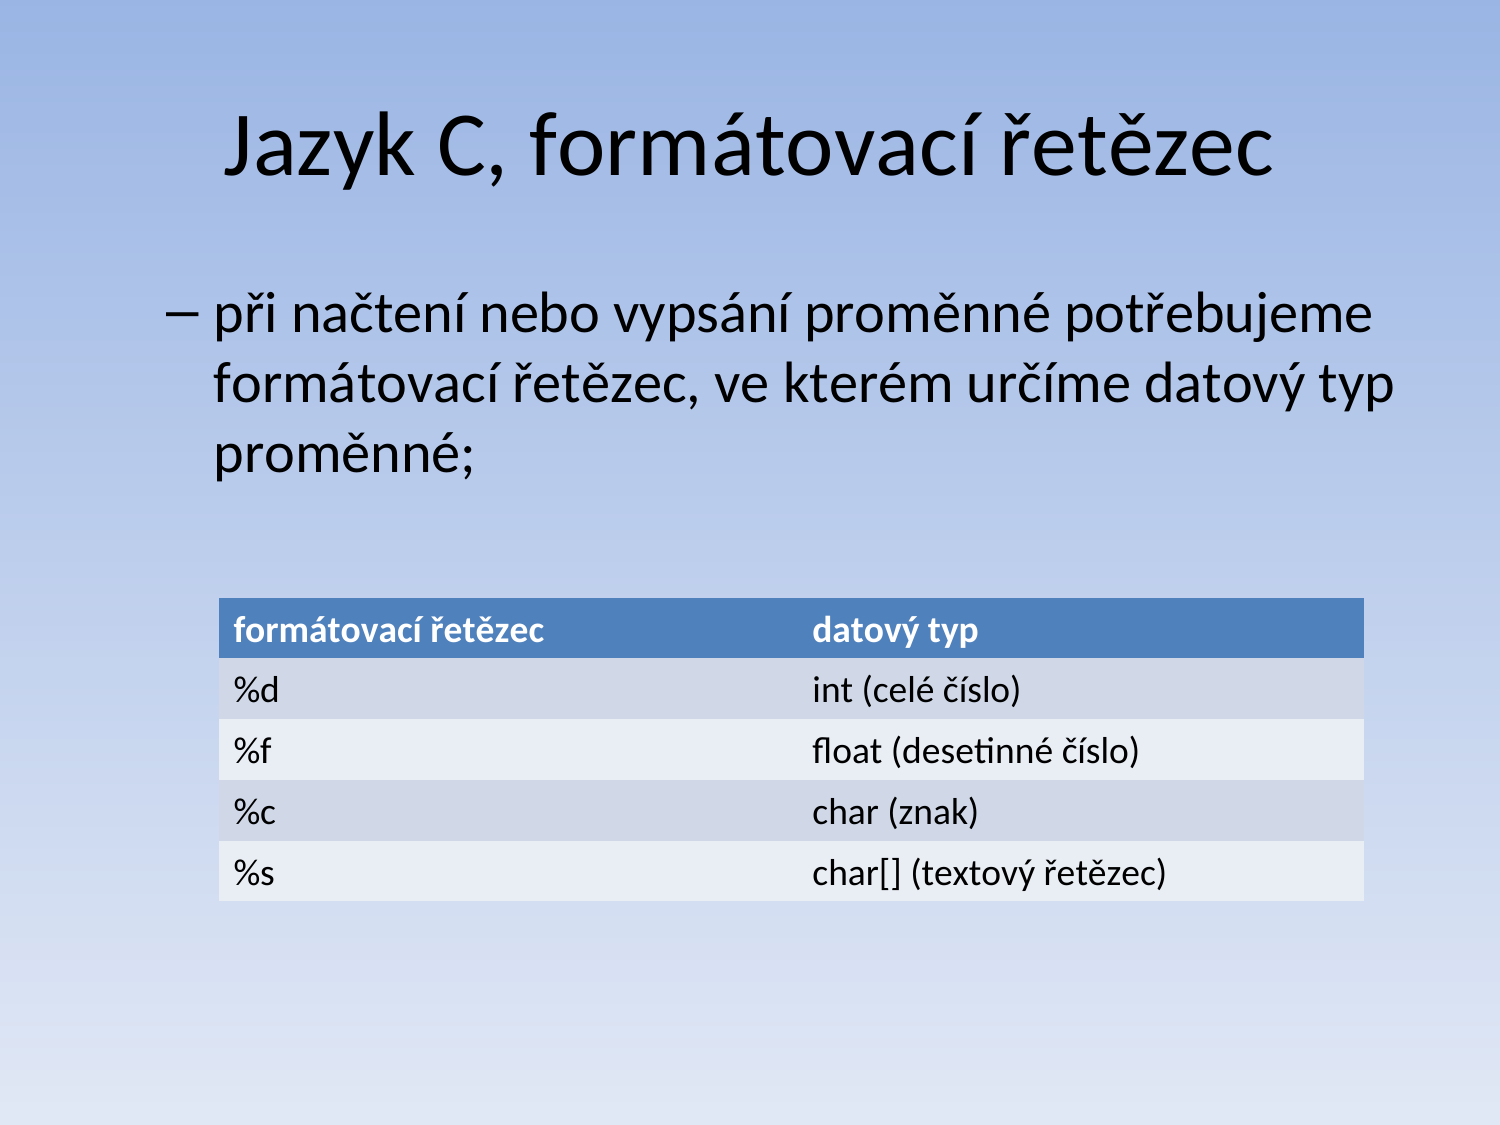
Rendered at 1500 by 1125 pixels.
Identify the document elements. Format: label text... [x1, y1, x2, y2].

table_cell %c [219, 780, 797, 841]
table_cell %d [219, 658, 797, 719]
table_cell %s [219, 841, 797, 901]
table_cell int (celé číslo) [797, 658, 1364, 719]
title Jazyk C, formátovací řetězec [75, 45, 1426, 233]
table_header formátovací řetězec [219, 598, 797, 658]
table_header datový typ [797, 598, 1364, 658]
table_cell %f [219, 719, 797, 780]
table_cell float (desetinné číslo) [797, 719, 1364, 780]
table_cell char (znak) [797, 780, 1364, 841]
list při načtení nebo vypsání proměnné potřebujeme formátovací řetězec, ve kterém určíme datový typ proměnné; [76, 267, 1427, 1010]
table_cell char[] (textový řetězec) [797, 841, 1364, 901]
